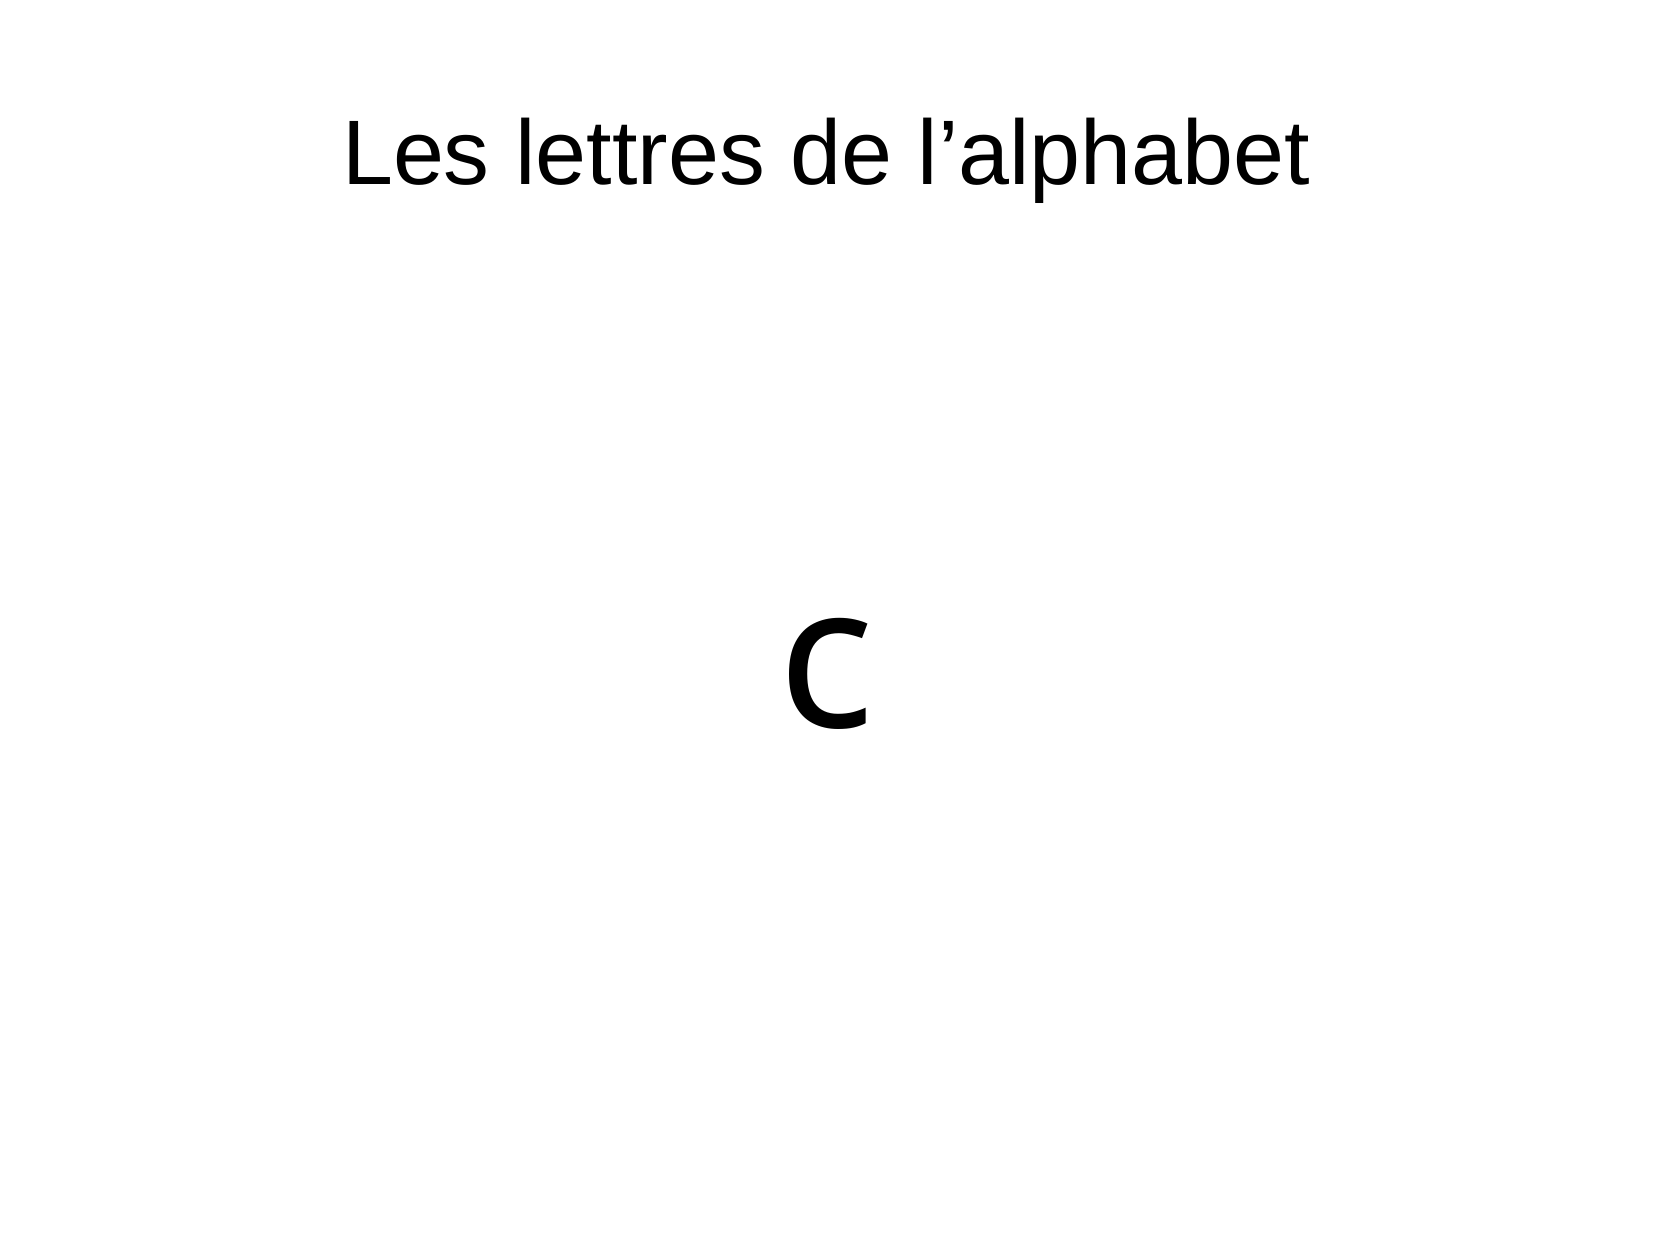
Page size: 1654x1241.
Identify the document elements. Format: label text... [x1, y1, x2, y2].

title Les lettres de l’alphabet [82, 49, 1571, 257]
subtitle c [82, 290, 1571, 1010]
